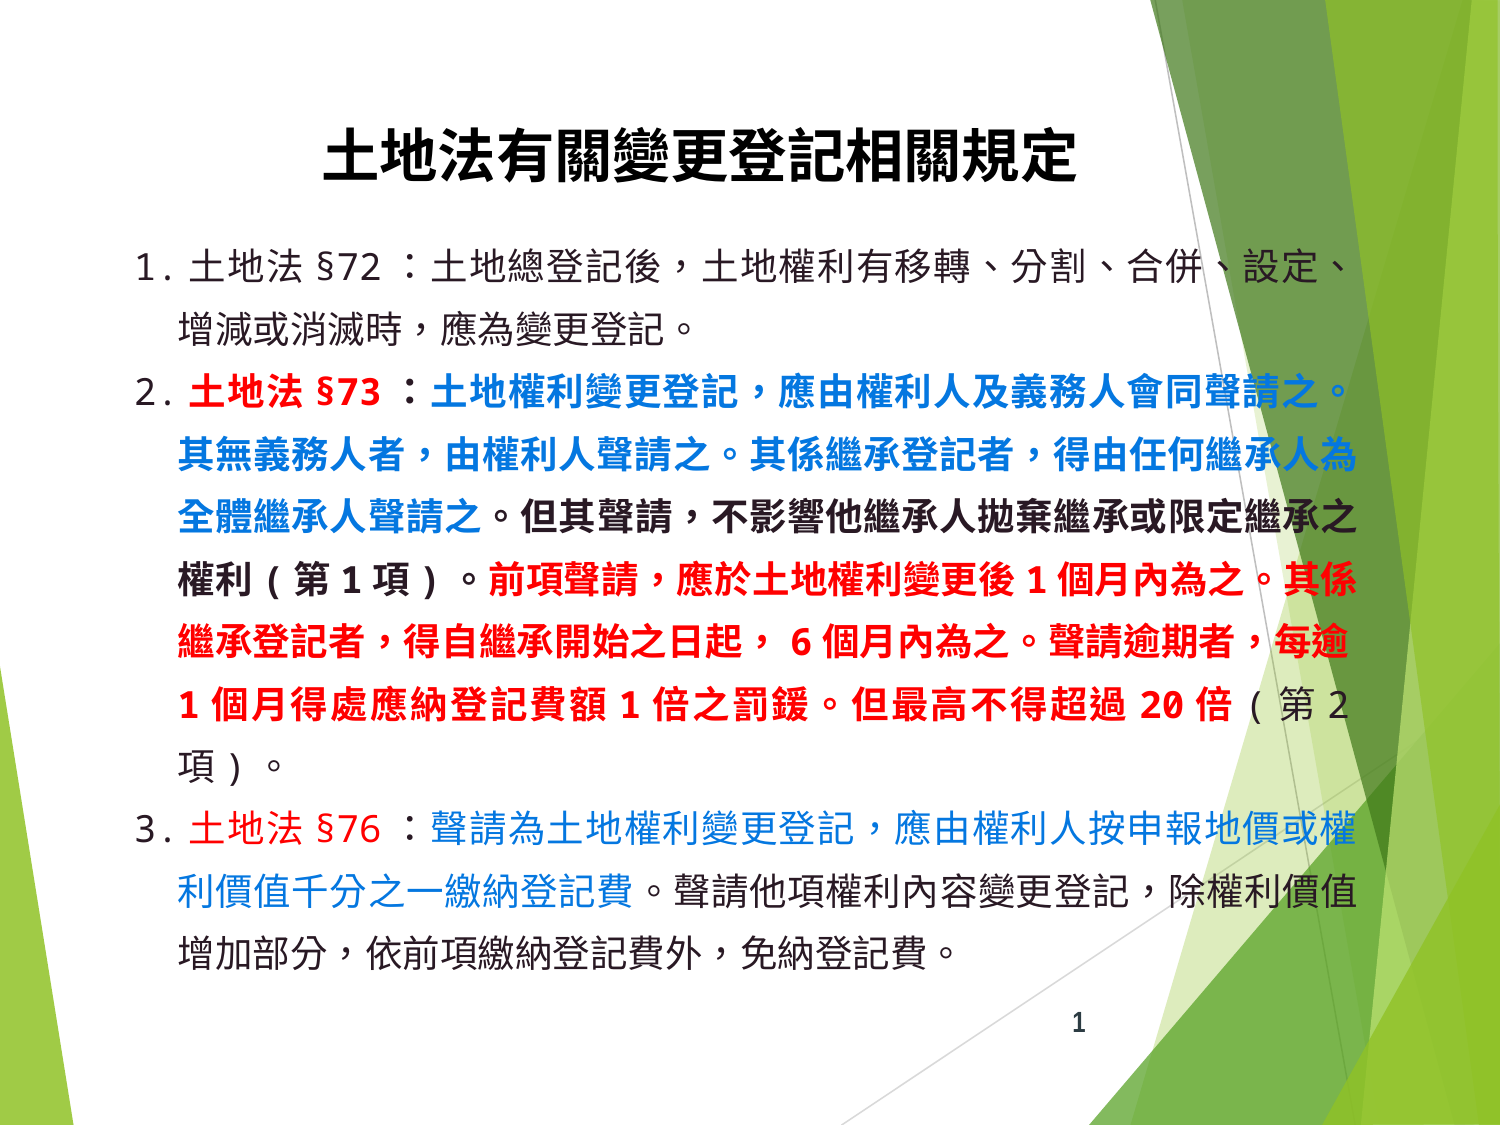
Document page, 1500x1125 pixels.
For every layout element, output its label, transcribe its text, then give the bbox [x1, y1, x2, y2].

text_box 1.土地法§72：土地總登記後，土地權利有移轉、分割、合併、設定、增減或消滅時，應為變更登記。 2.土地法§73：土地權利變更登記，應由權利人及義務人會同聲請之。其無義務人者，由權利人聲請之。其係繼承登記者，得由任何繼承人為全體繼承人聲請之。但其聲請，不影響他繼承人拋棄繼承或限定繼承之權利(第1項)。前項聲請，應於土地權利變更後1個月內為之。其係繼承登記者，得自繼承開始之日起，6個月內為之。聲請逾期者，每逾1個月得處應納登記費額1倍之罰鍰。但最高不得超過20倍(第2項)。 3.土地法§76：聲請為土地權利變更登記，應由權利人按申報地價或權利價值千分之一繳納登記費。聲請他項權利內容變更登記，除權利價值增加部分，依前項繳納登記費外，免納登記費。 [118, 218, 1374, 998]
text_box 土地法有關變更登記相關規定 [306, 111, 1134, 198]
text_box 1 [1057, 998, 1142, 1052]
